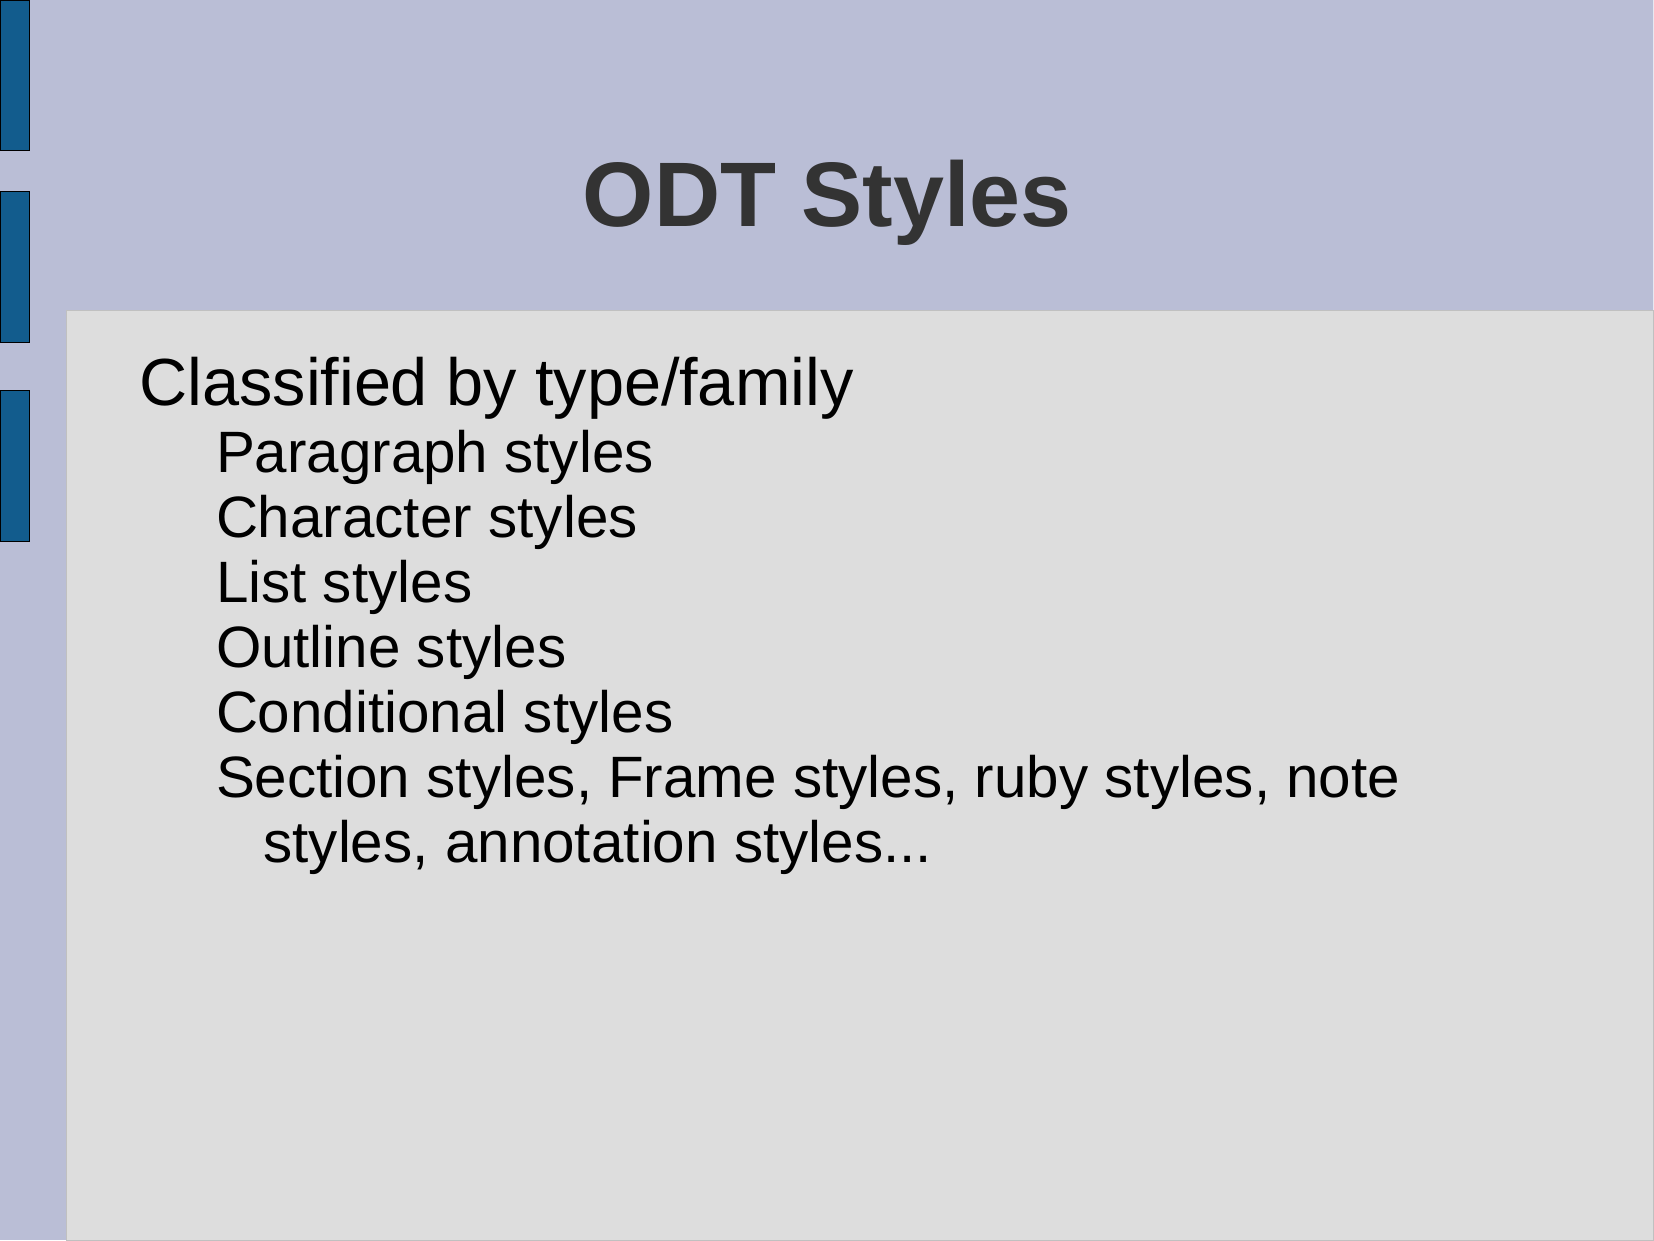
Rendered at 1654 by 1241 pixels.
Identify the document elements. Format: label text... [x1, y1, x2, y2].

list Classified by type/family Paragraph styles Character styles List styles Outline styles Conditional styles Section styles, Frame styles, ruby styles, note styles, annotation styles... [121, 344, 1534, 1112]
title ODT Styles [121, 98, 1534, 291]
